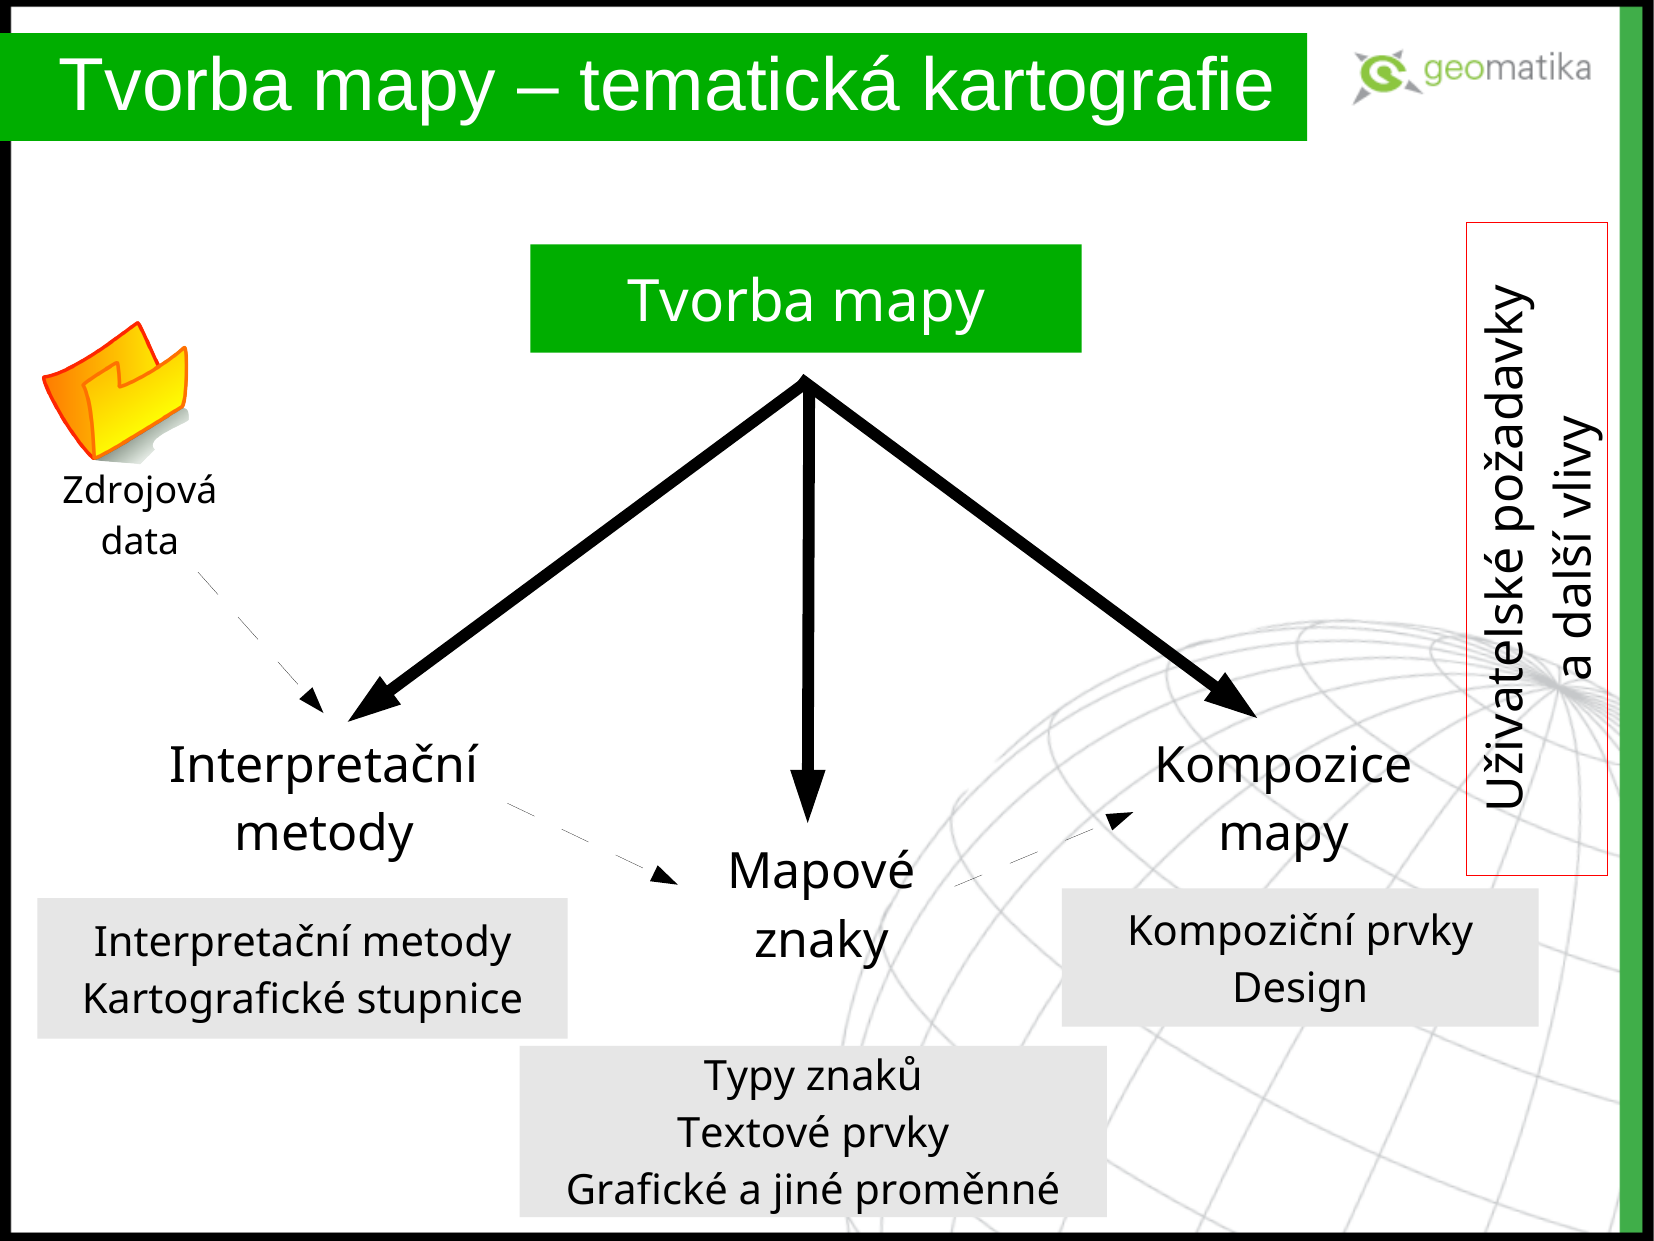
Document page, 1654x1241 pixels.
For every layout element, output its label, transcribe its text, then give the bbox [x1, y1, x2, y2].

text_box Interpretační metody Kartografické stupnice [37, 898, 568, 1039]
text_box Kompozice mapy [1011, 736, 1466, 859]
text_box Tvorba mapy [530, 244, 1082, 353]
picture [0, 0, 1654, 1241]
text_box Mapové znaky [549, 842, 1094, 965]
text_box Uživatelské požadavky a další vlivy [1466, 222, 1608, 876]
title Tvorba mapy – tematická kartografie [0, 0, 1571, 170]
text_box Interpretační metody [111, 736, 537, 859]
text_box Kompoziční prvky Design [1061, 888, 1539, 1027]
text_box Typy znaků Textové prvky Grafické a jiné proměnné [519, 1046, 1107, 1217]
text_box Zdrojová data [62, 463, 254, 571]
